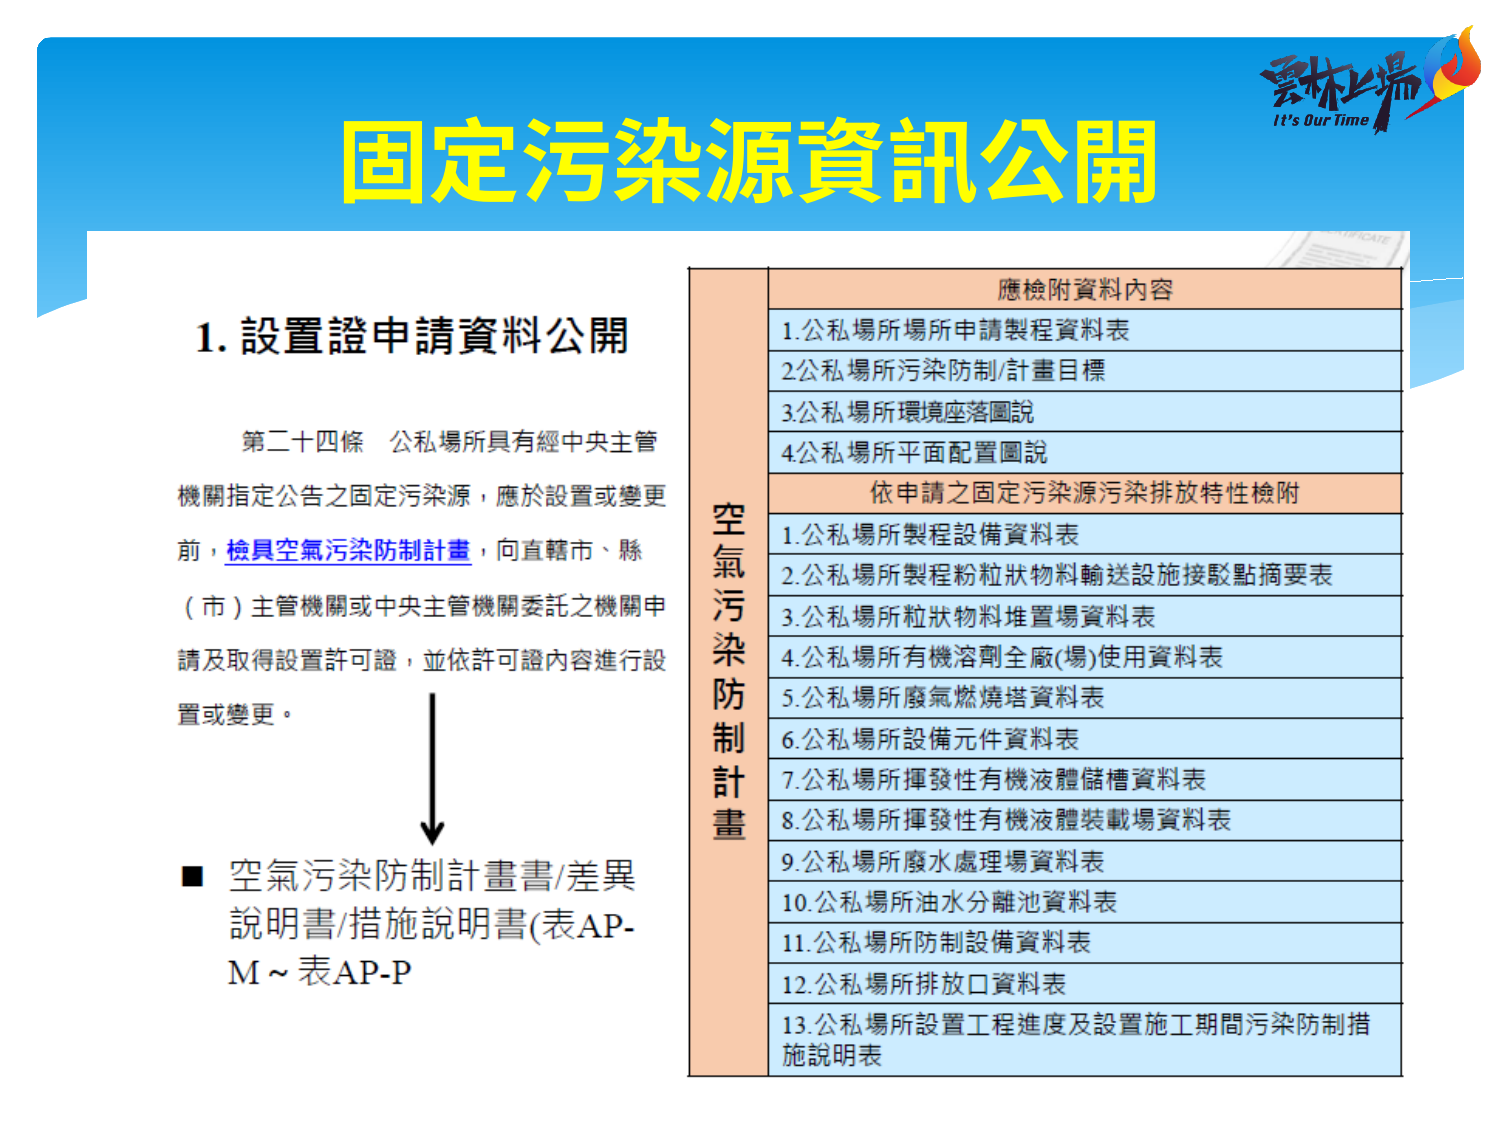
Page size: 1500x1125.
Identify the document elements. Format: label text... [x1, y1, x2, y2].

picture [1257, 19, 1483, 141]
title 固定污染源資訊公開 [75, 55, 1425, 261]
picture [87, 231, 1410, 1085]
